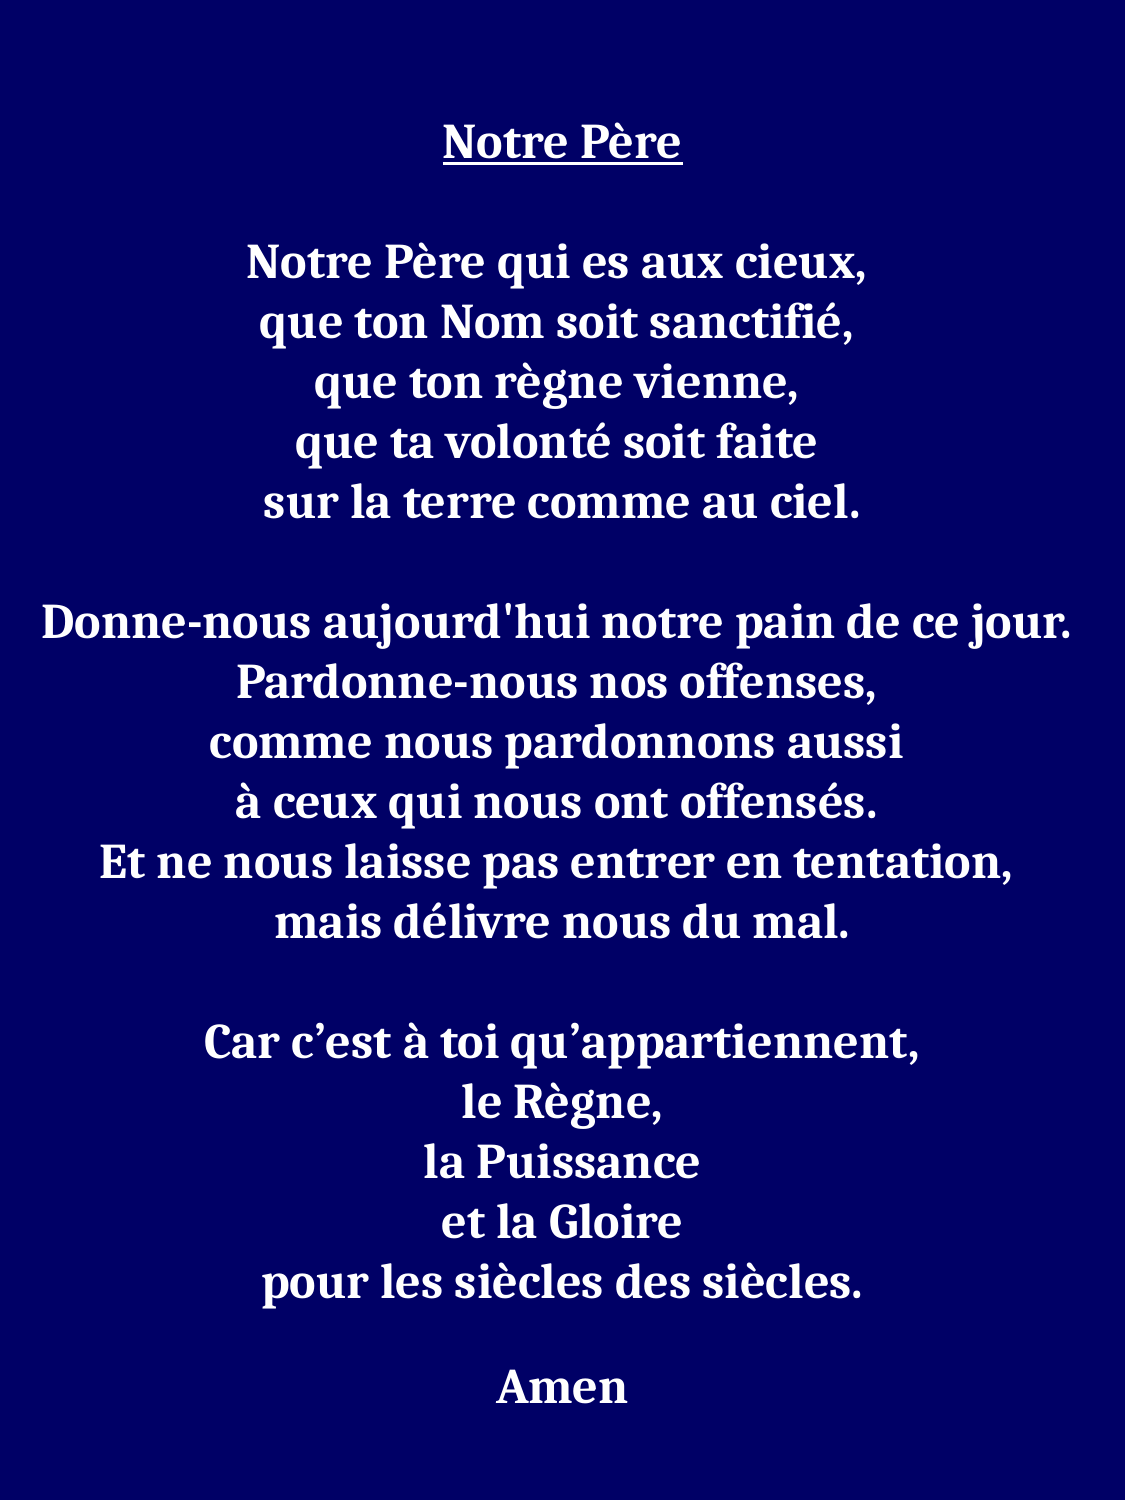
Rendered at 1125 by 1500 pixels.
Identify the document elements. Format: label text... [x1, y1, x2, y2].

text_box Notre Père Notre Père qui es aux cieux, que ton Nom soit sanctifié, que ton règne vienne, que ta volonté soit faite sur la terre comme au ciel. Donne-nous aujourd'hui notre pain de ce jour. Pardonne-nous nos offenses, comme nous pardonnons aussi à ceux qui nous ont offensés. Et ne nous laisse pas entrer en tentation, mais délivre nous du mal. Car c’est à toi qu’appartiennent, le Règne, la Puissance et la Gloire pour les siècles des siècles. Amen [21, 63, 1104, 1459]
